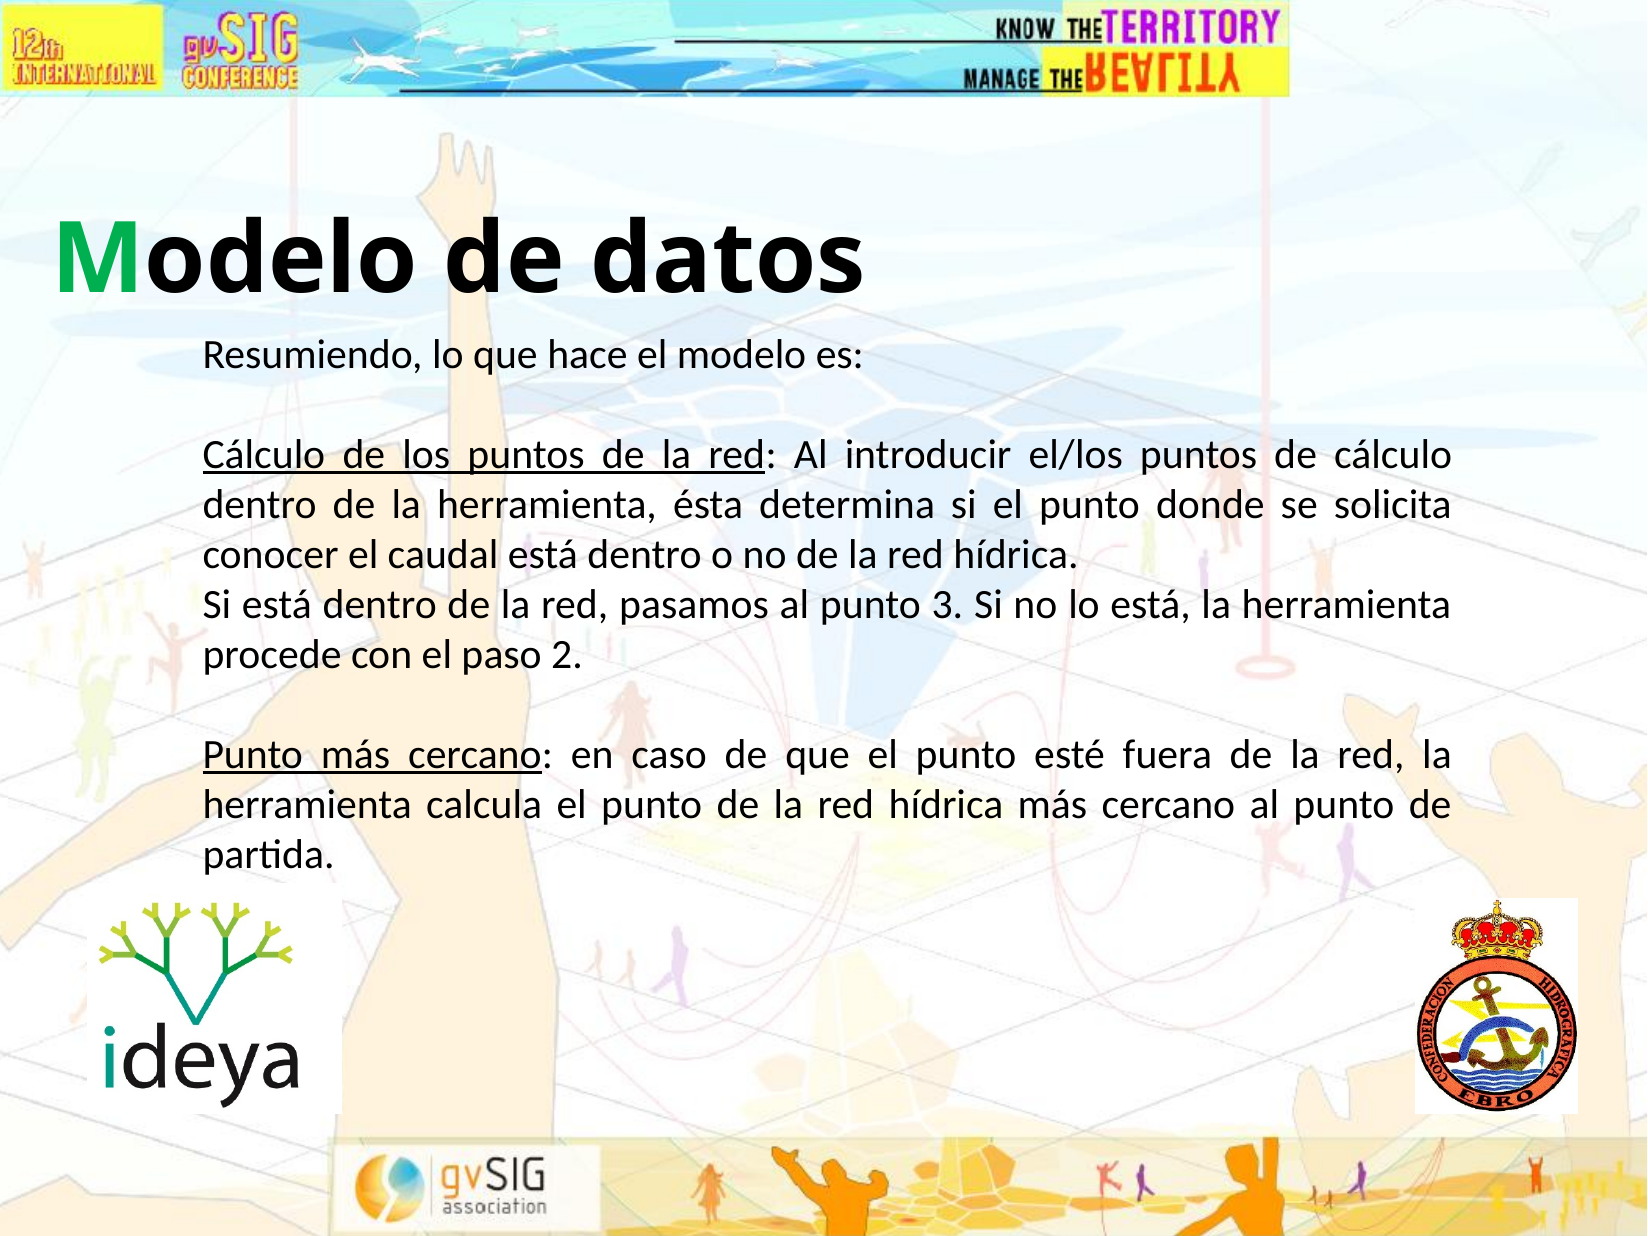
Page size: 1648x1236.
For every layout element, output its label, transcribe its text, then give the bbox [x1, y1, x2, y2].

picture [0, 0, 1648, 1236]
title Modelo de datos [32, 155, 886, 320]
text_box Resumiendo, lo que hace el modelo es: Cálculo de los puntos de la red: Al introducir el/los puntos de cálculo dentro de la herramienta, ésta determina si el punto donde se solicita conocer el caudal está dentro o no de la red hídrica. Si está dentro de la red, pasamos al punto 3. Si no lo está, la herramienta procede con el paso 2. Punto más cercano: en caso de que el punto esté fuera de la red, la herramienta calcula el punto de la red hídrica más cercano al punto de partida. [187, 319, 1468, 1035]
